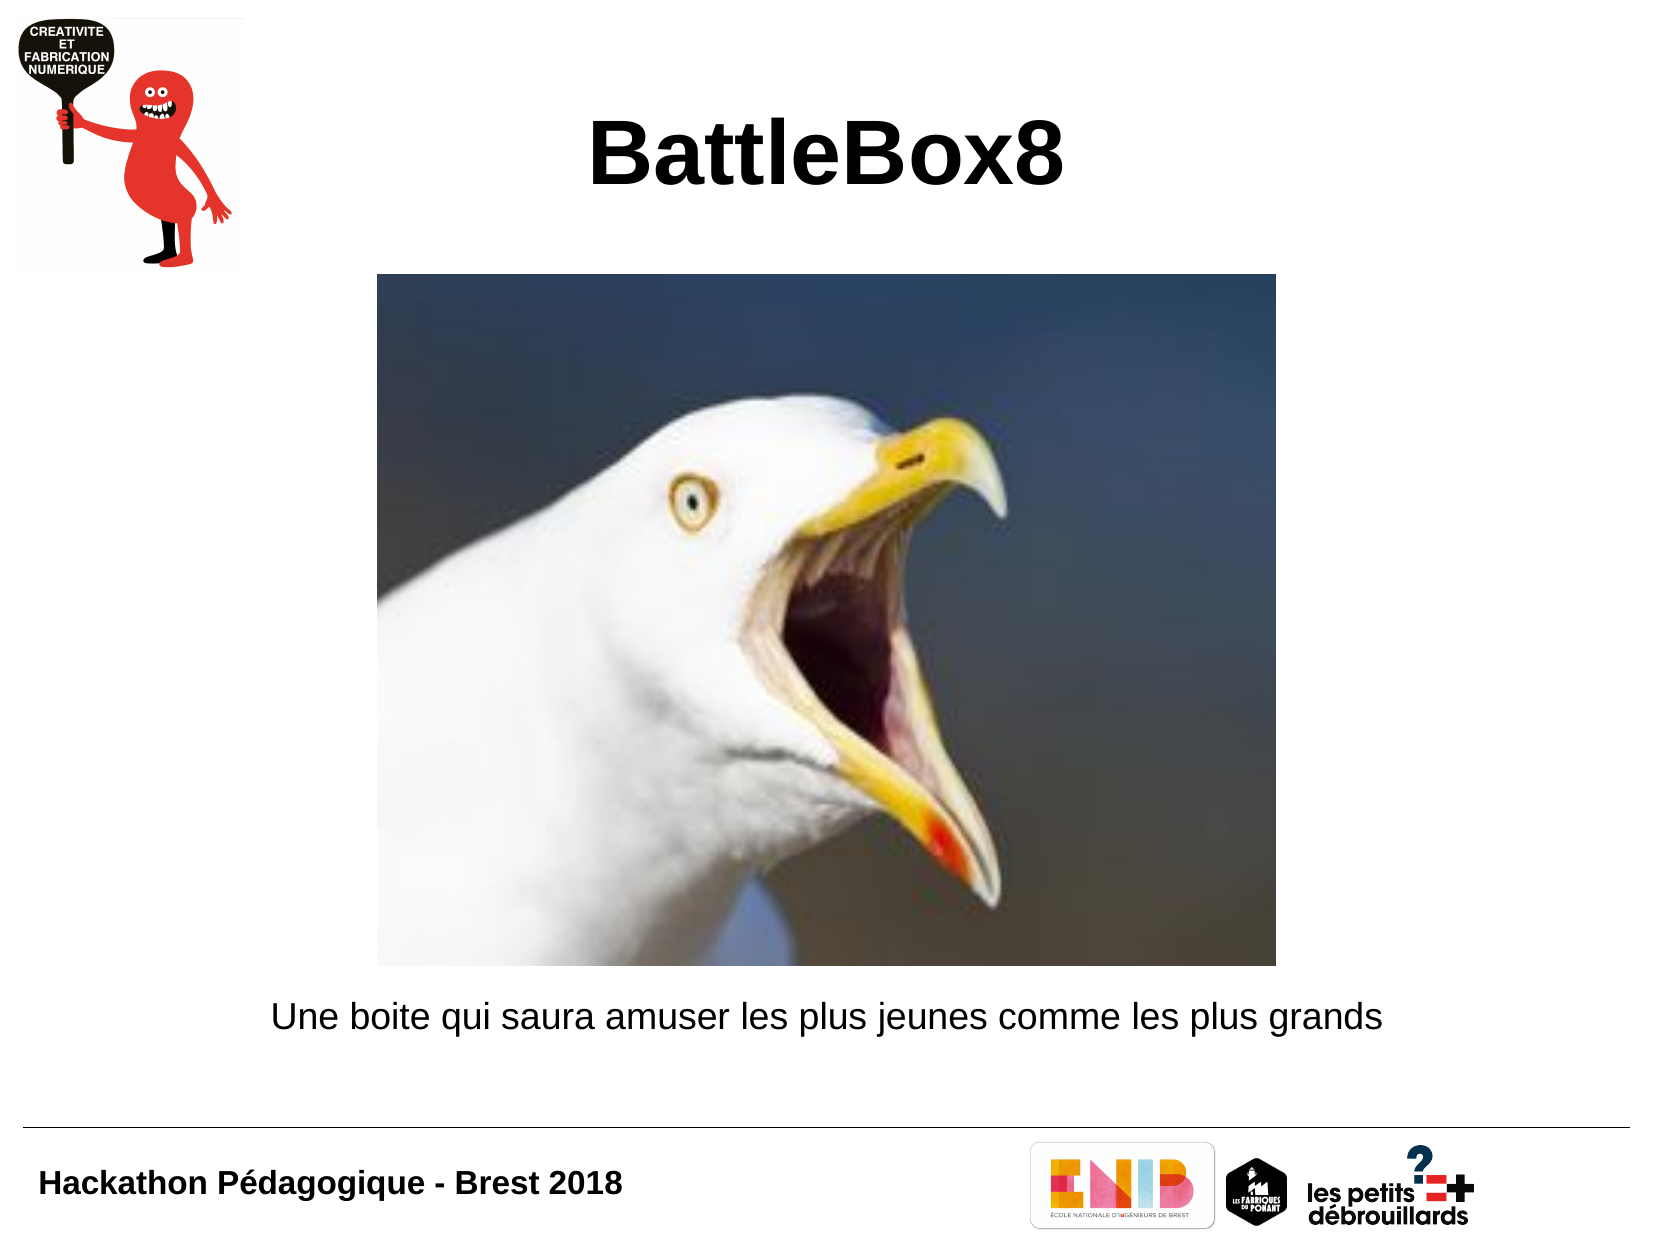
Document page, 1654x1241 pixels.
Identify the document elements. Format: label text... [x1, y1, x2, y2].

text_box Une boite qui saura amuser les plus jeunes comme les plus grands [0, 987, 1654, 1111]
text_box Hackathon Pédagogique - Brest 2018 [23, 1157, 945, 1210]
picture [377, 274, 1276, 966]
title BattleBox8 [243, 49, 1495, 257]
picture [1015, 1127, 1287, 1241]
picture [15, 18, 243, 269]
picture [1308, 1145, 1474, 1225]
